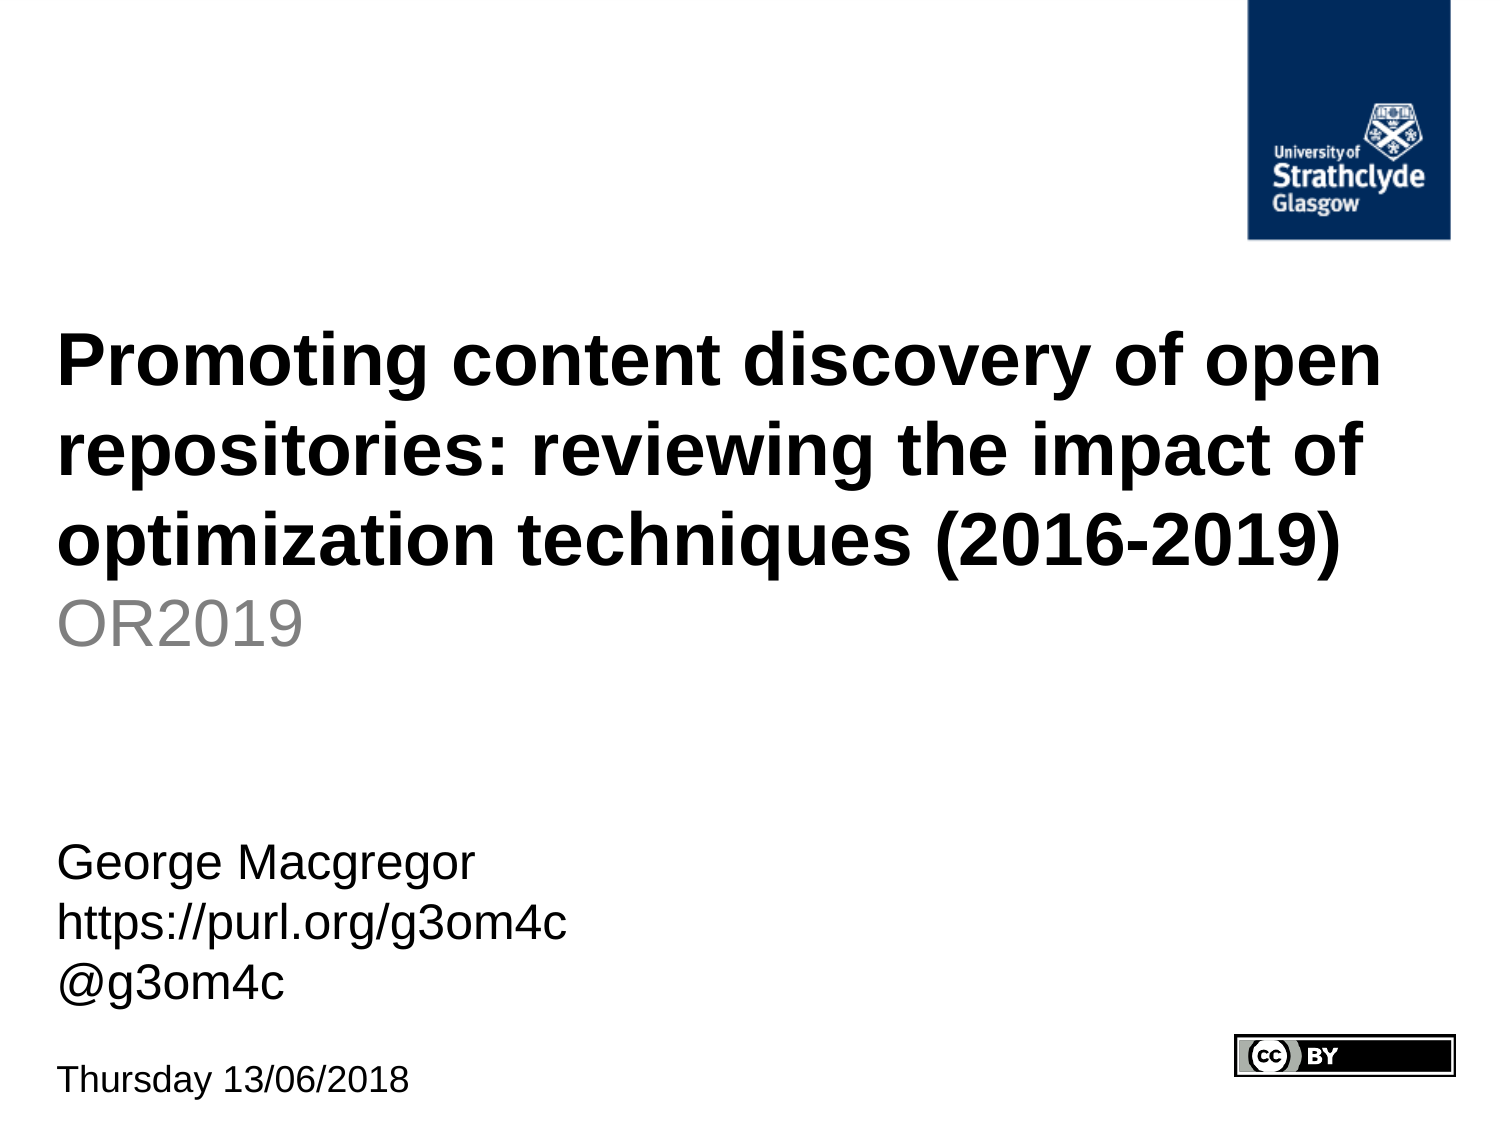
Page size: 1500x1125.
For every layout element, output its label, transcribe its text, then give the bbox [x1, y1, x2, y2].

title Promoting content discovery of open repositories: reviewing the impact of optimization techniques (2016-2019) OR2019 [41, 302, 1471, 580]
picture [1234, 1035, 1456, 1077]
text_box George Macgregor https://purl.org/g3om4c @g3om4c Thursday 13/06/2018 [41, 822, 1459, 1125]
